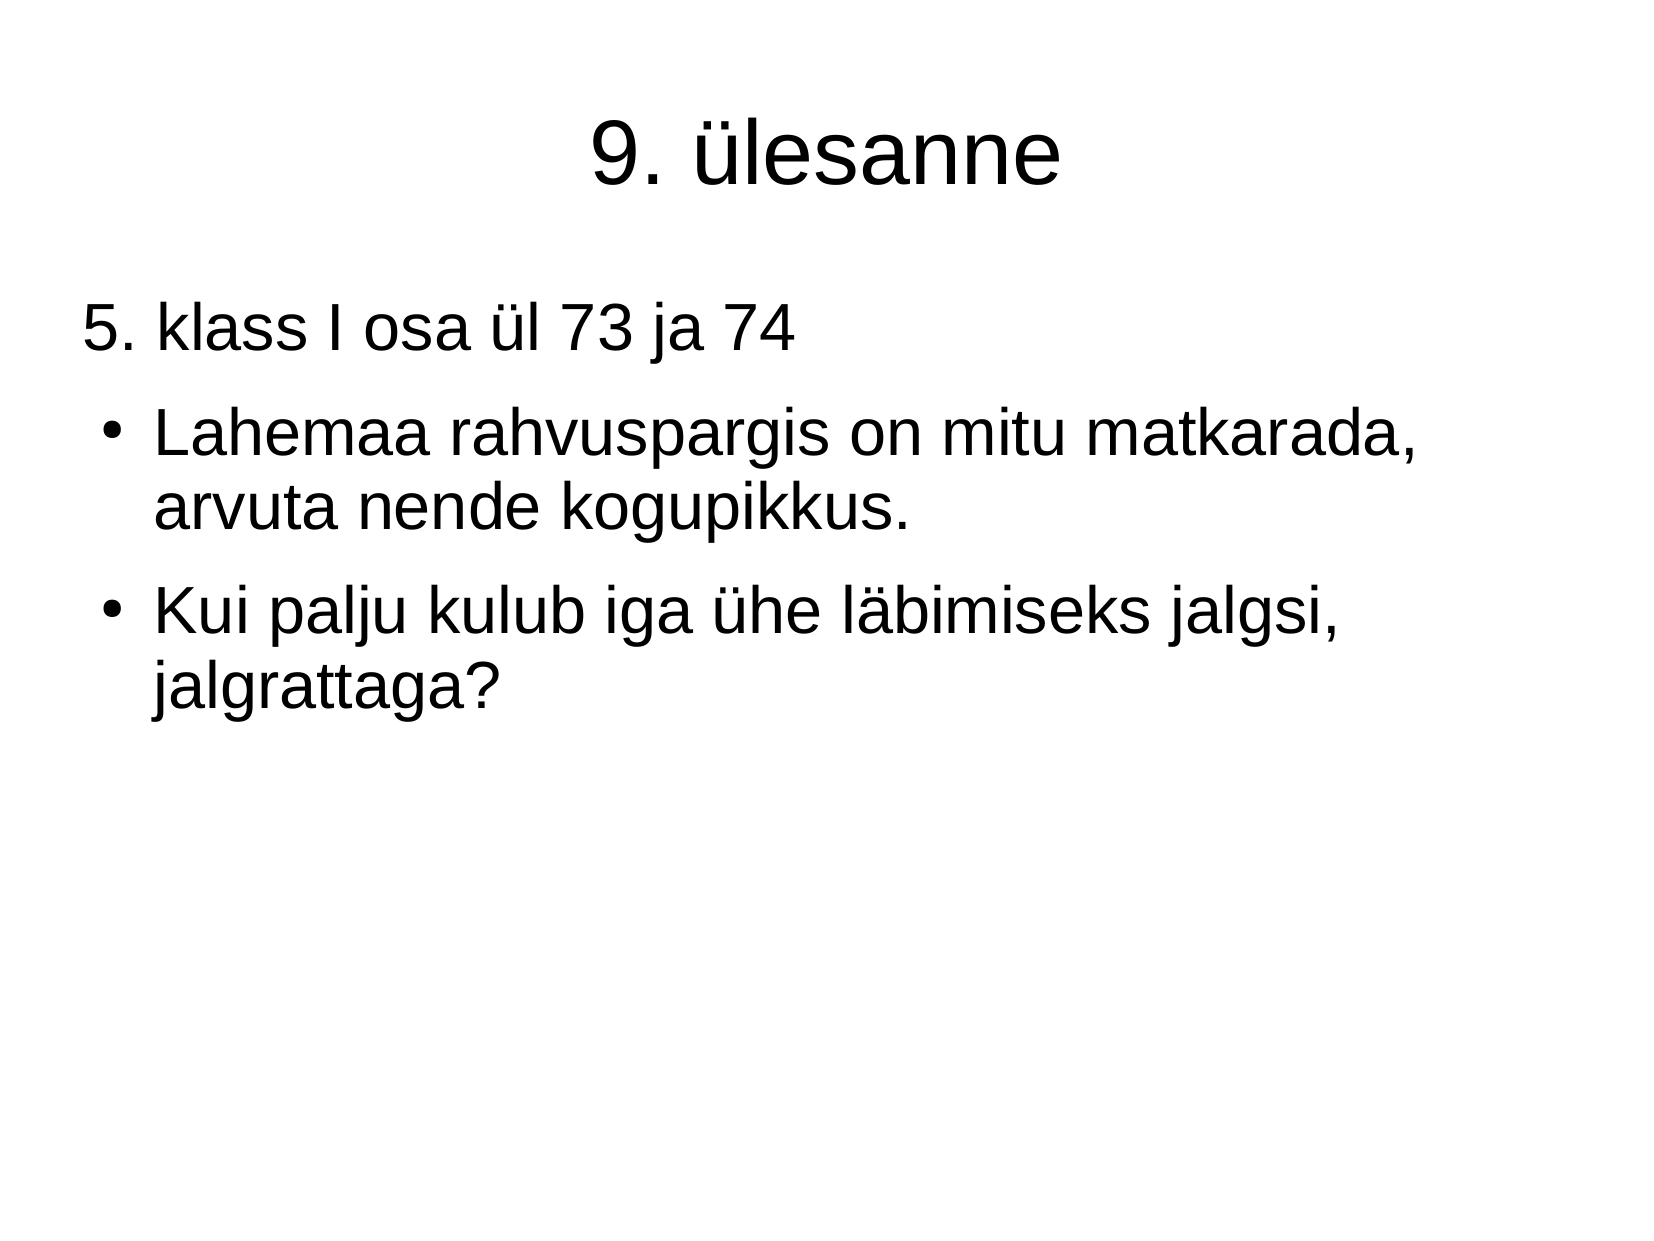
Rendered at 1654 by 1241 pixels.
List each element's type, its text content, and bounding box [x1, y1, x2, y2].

title 9. ülesanne [82, 56, 1571, 250]
list 5. klass I osa ül 73 ja 74 Lahemaa rahvuspargis on mitu matkarada, arvuta nende kogupikkus. Kui palju kulub iga ühe läbimiseks jalgsi, jalgrattaga? [82, 290, 1571, 1094]
